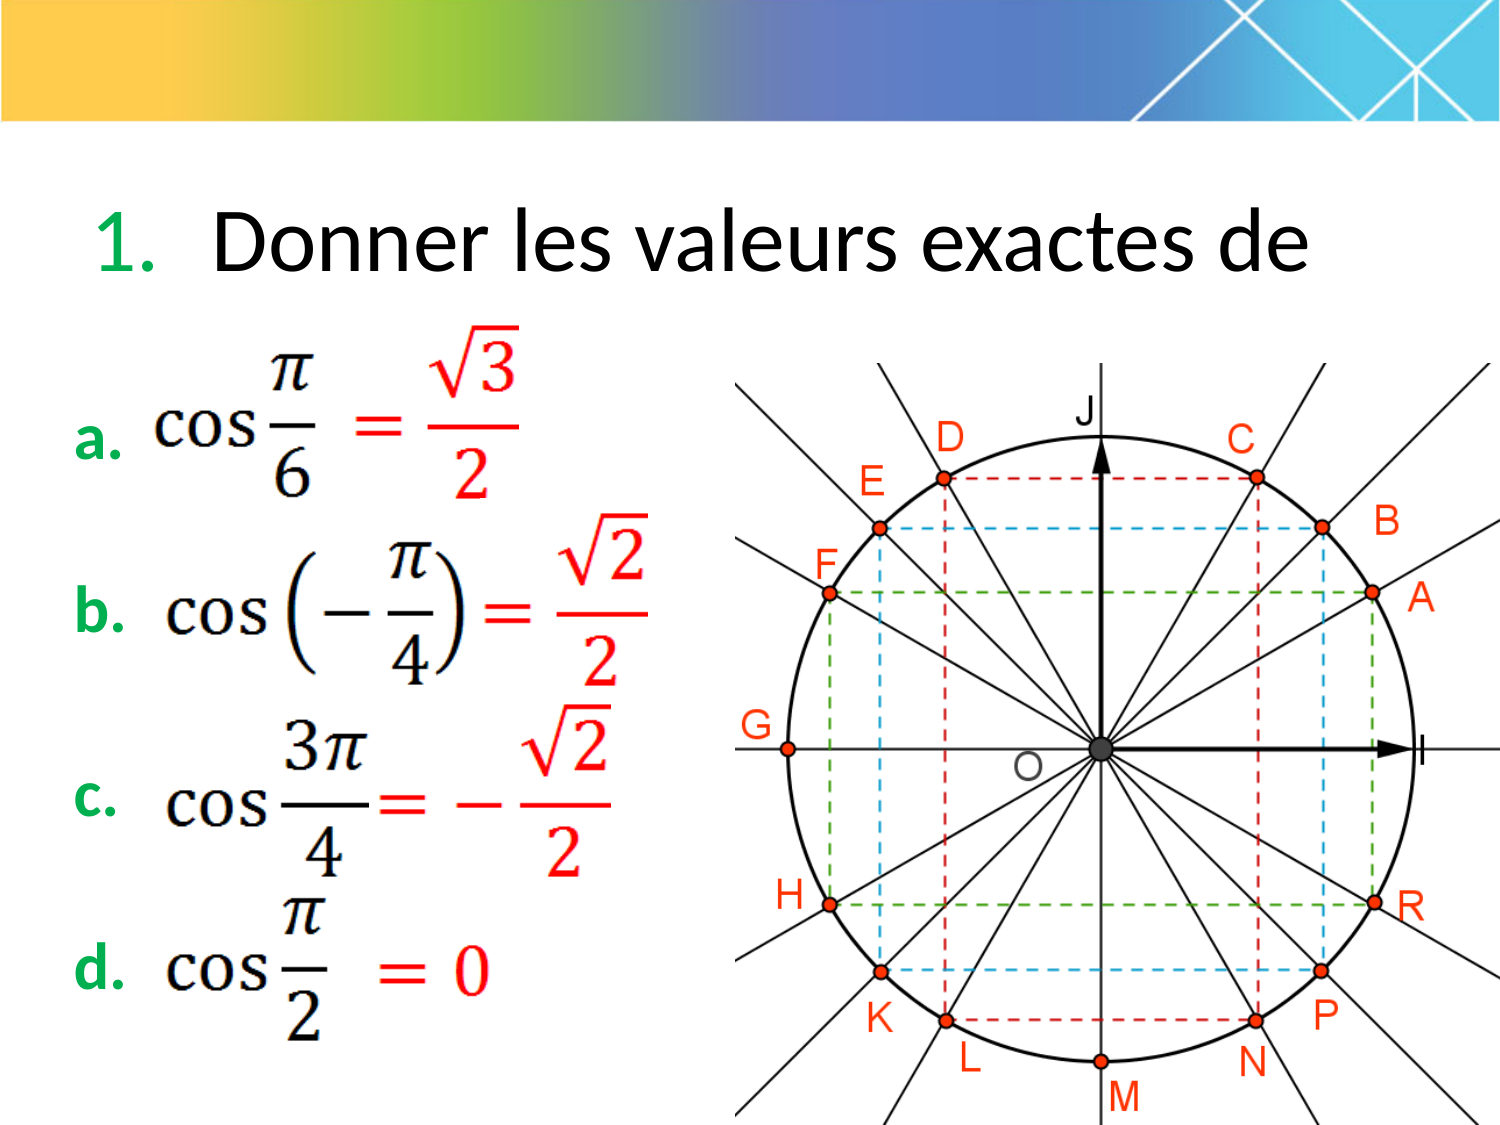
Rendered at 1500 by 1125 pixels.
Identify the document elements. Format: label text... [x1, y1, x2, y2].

text_box a. b. c. d. [58, 385, 735, 1011]
picture [735, 363, 1500, 1125]
picture [375, 925, 494, 1028]
picture [0, 0, 1500, 123]
picture [164, 709, 369, 1055]
picture [152, 345, 317, 513]
title Donner les valeurs exactes de [75, 164, 1426, 305]
picture [164, 310, 648, 891]
